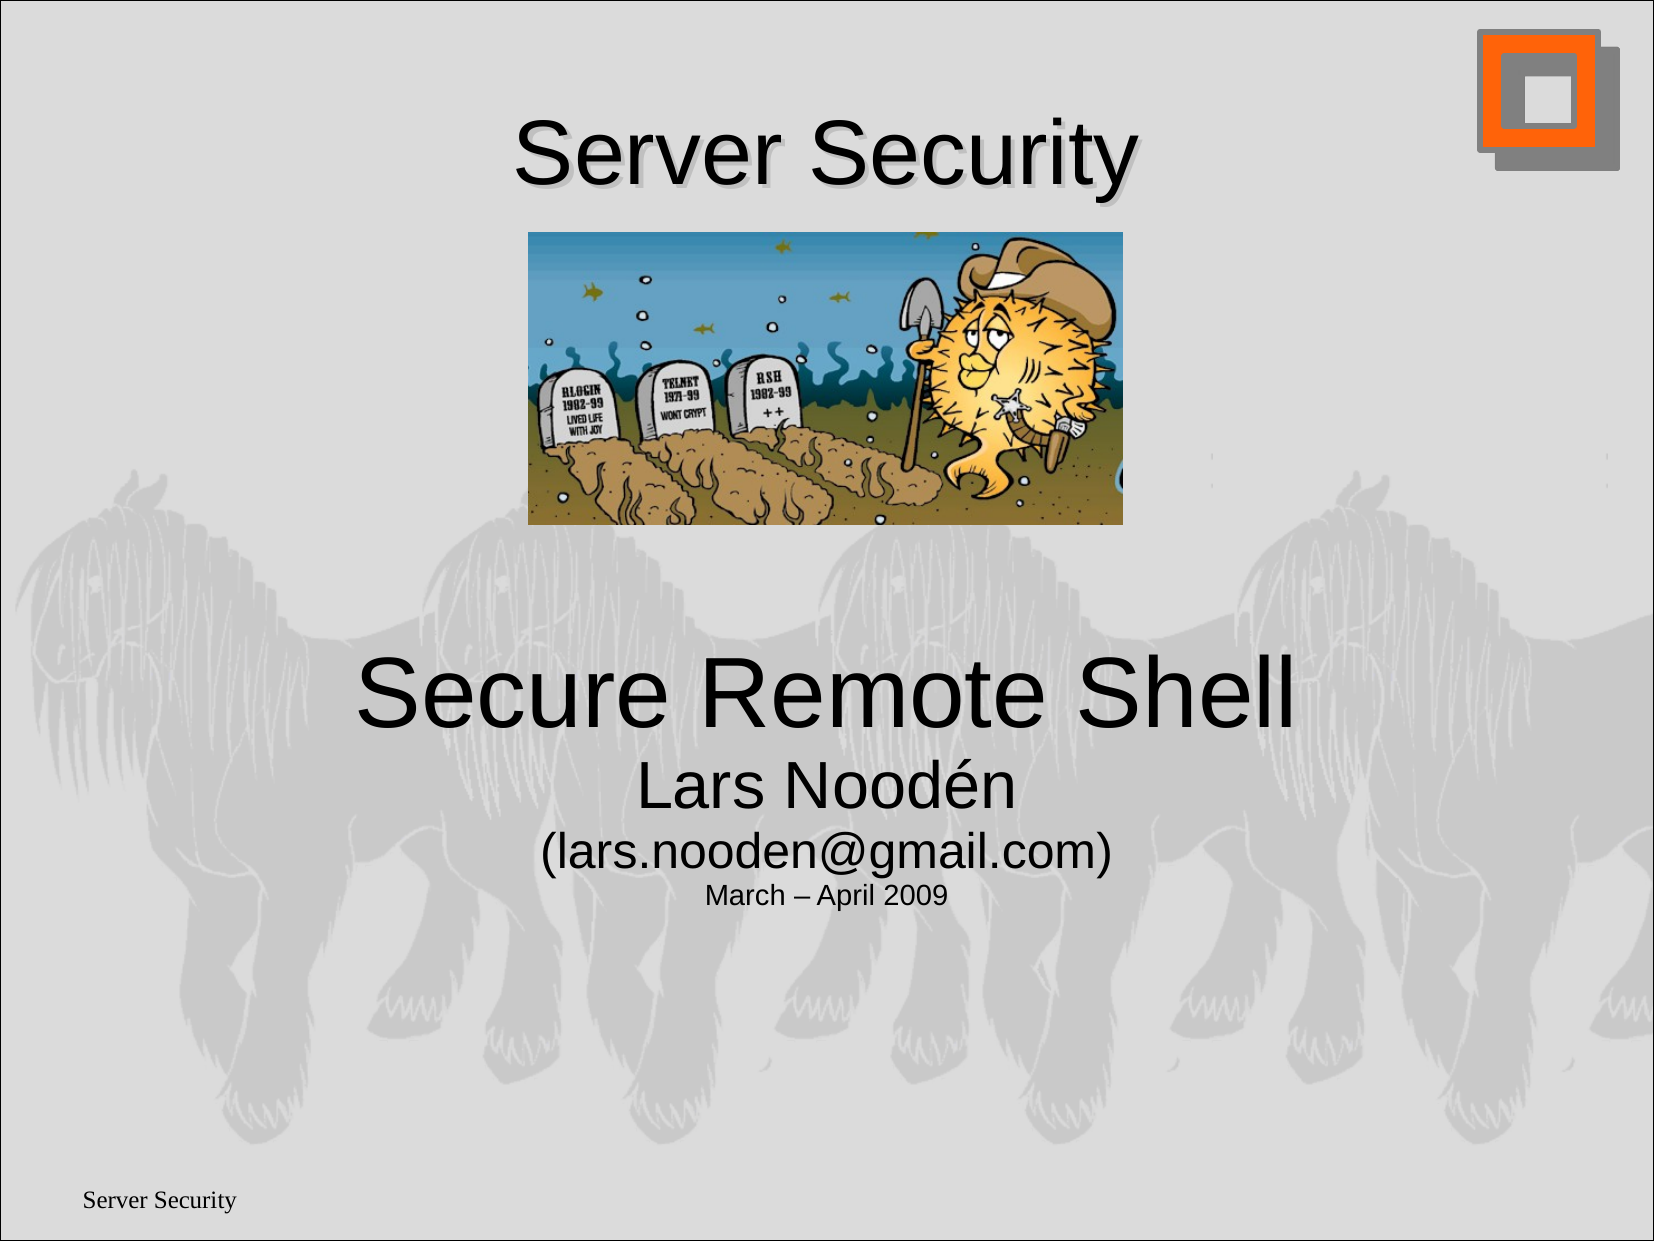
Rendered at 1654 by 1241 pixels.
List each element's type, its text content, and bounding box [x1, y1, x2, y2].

title Server Security [82, 49, 1571, 257]
picture [528, 232, 1123, 526]
picture [1114, 385, 1123, 391]
subtitle Secure Remote Shell Lars Noodén (lars.nooden@gmail.com) March – April 2009 [82, 297, 1571, 1102]
